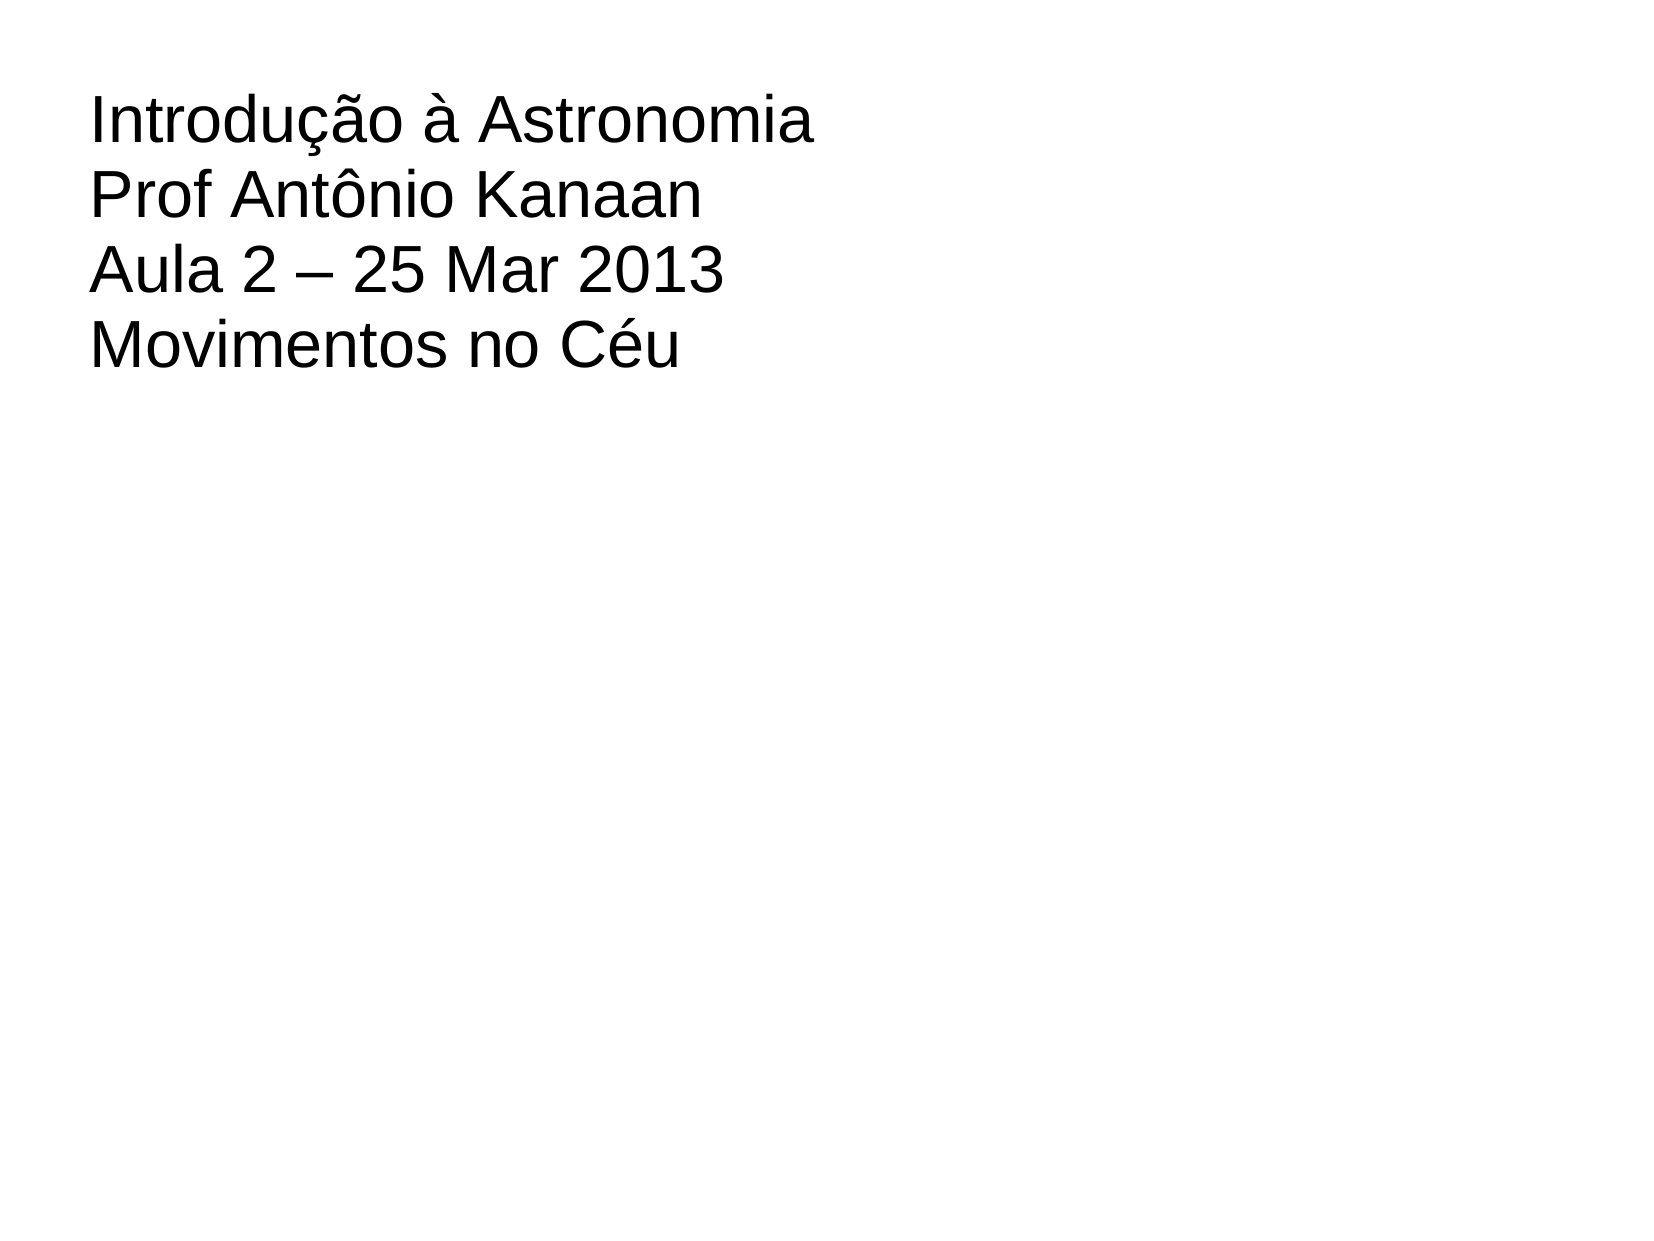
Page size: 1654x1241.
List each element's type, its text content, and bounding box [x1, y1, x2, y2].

text_box Introdução à Astronomia Prof Antônio Kanaan Aula 2 – 25 Mar 2013 Movimentos no Céu [75, 75, 828, 388]
